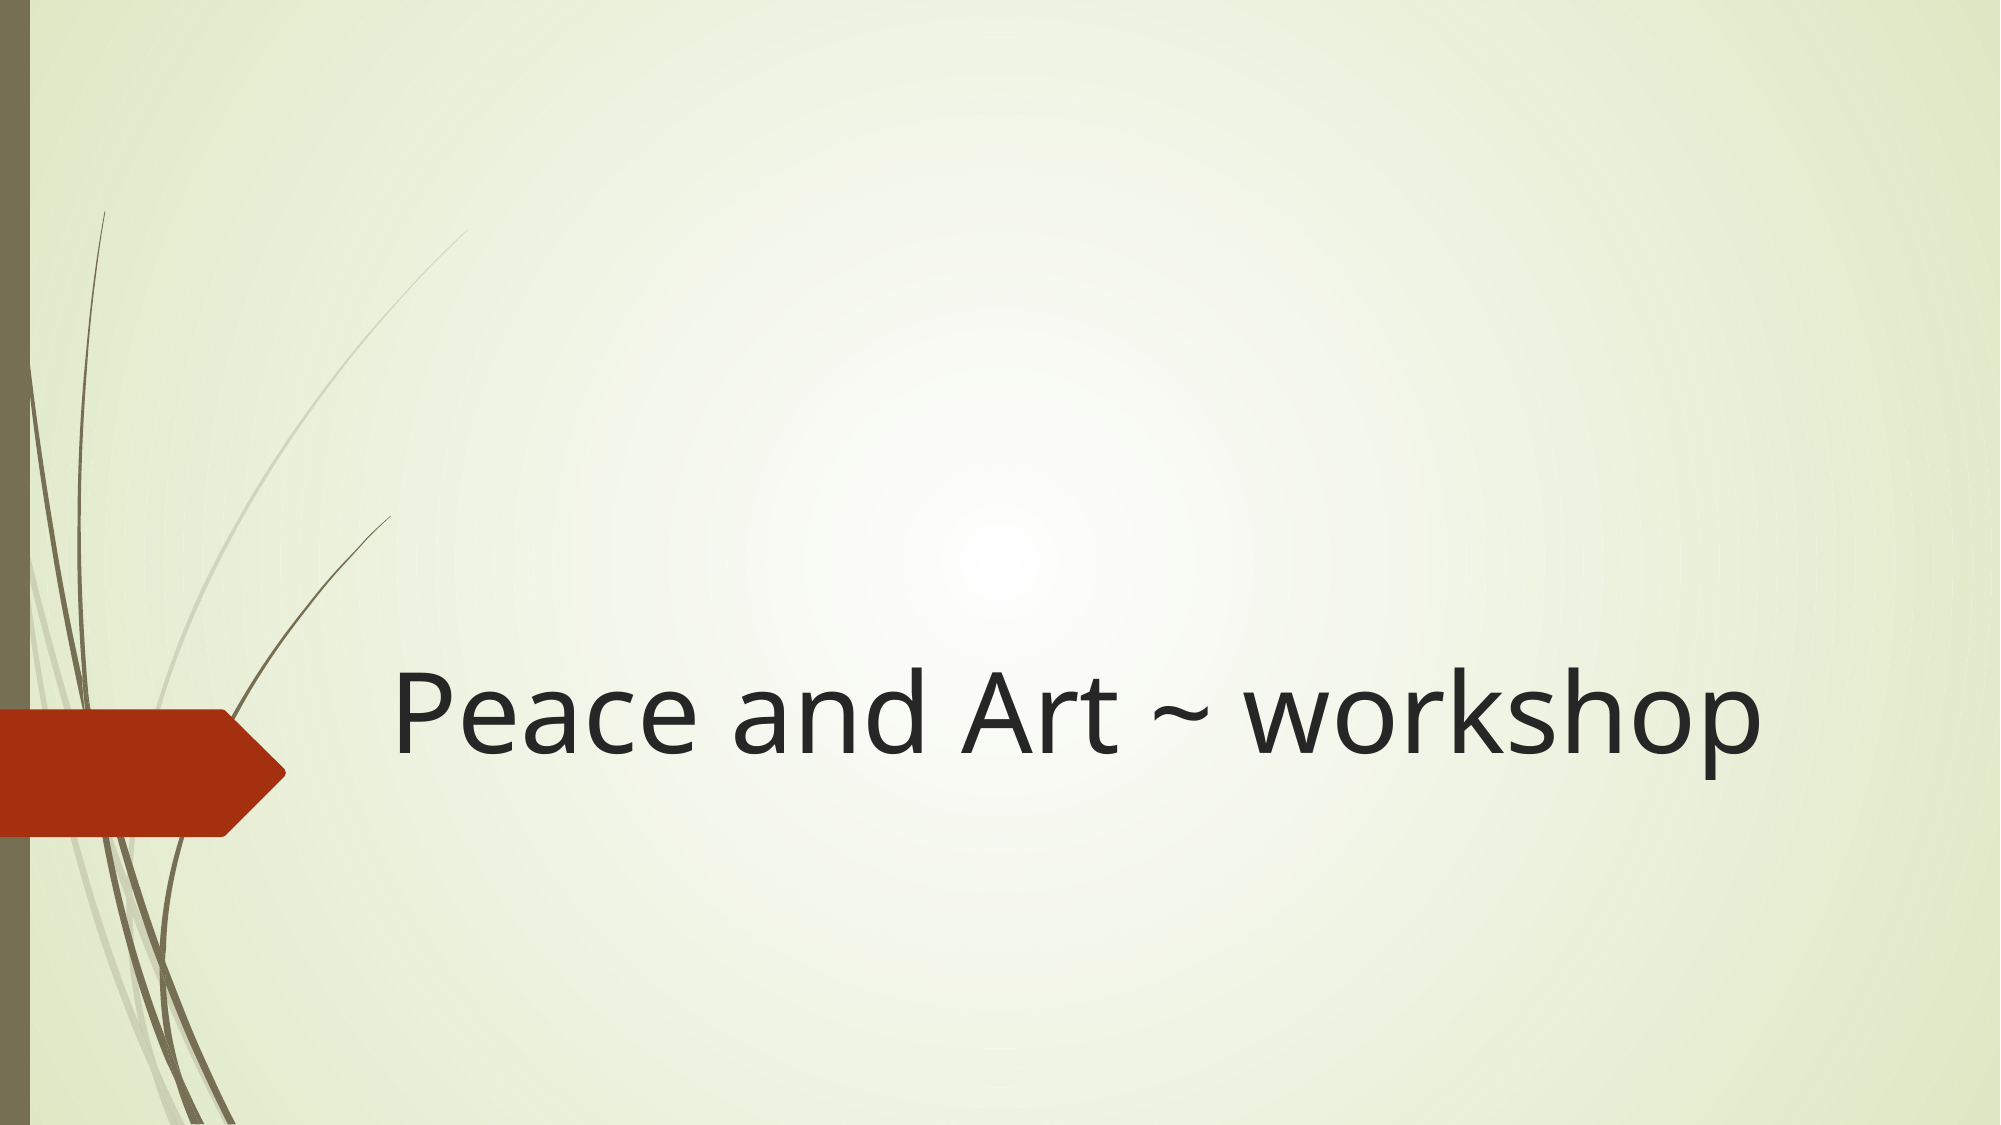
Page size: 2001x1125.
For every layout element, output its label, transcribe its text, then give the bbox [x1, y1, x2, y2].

title Peace and Art ~ workshop [374, 412, 1888, 784]
